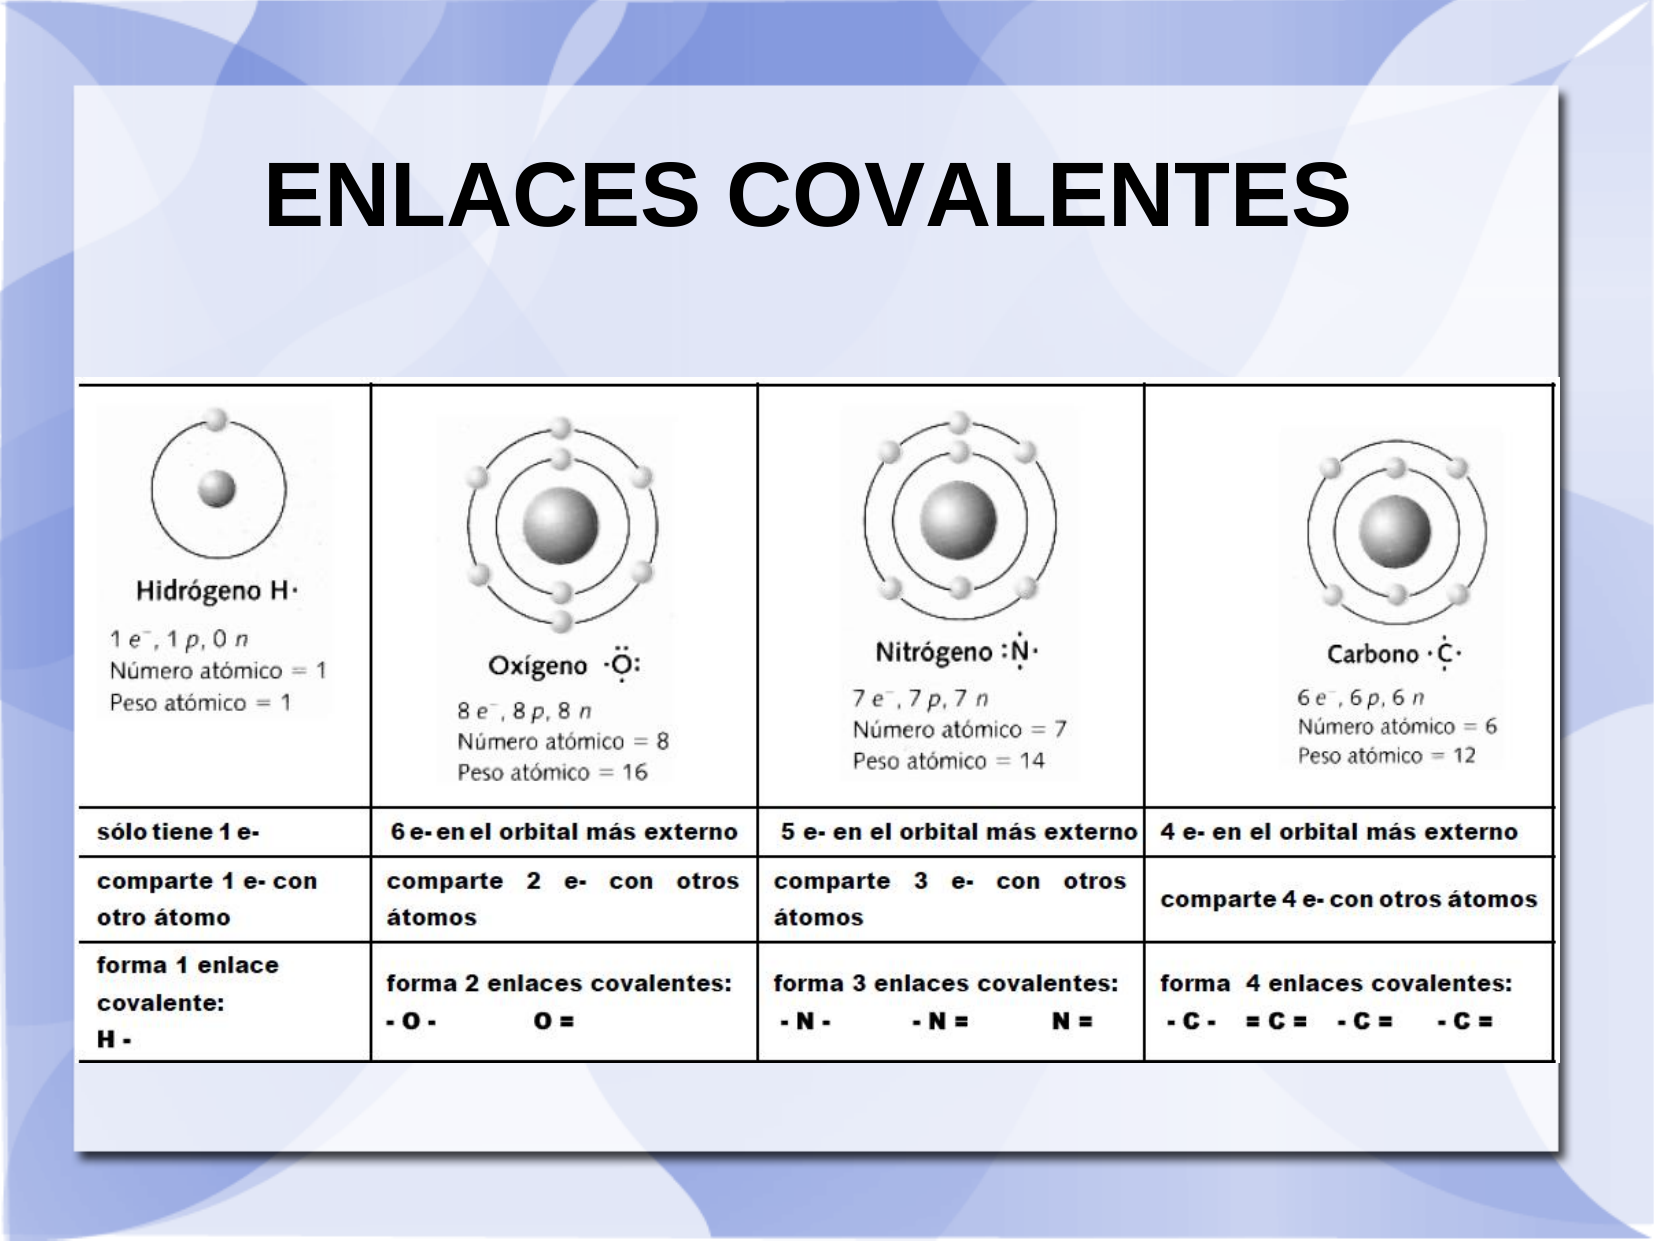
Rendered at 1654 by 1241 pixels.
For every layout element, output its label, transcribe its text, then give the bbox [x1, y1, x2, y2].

title ENLACES COVALENTES [82, 90, 1536, 298]
picture [0, 0, 1654, 1241]
